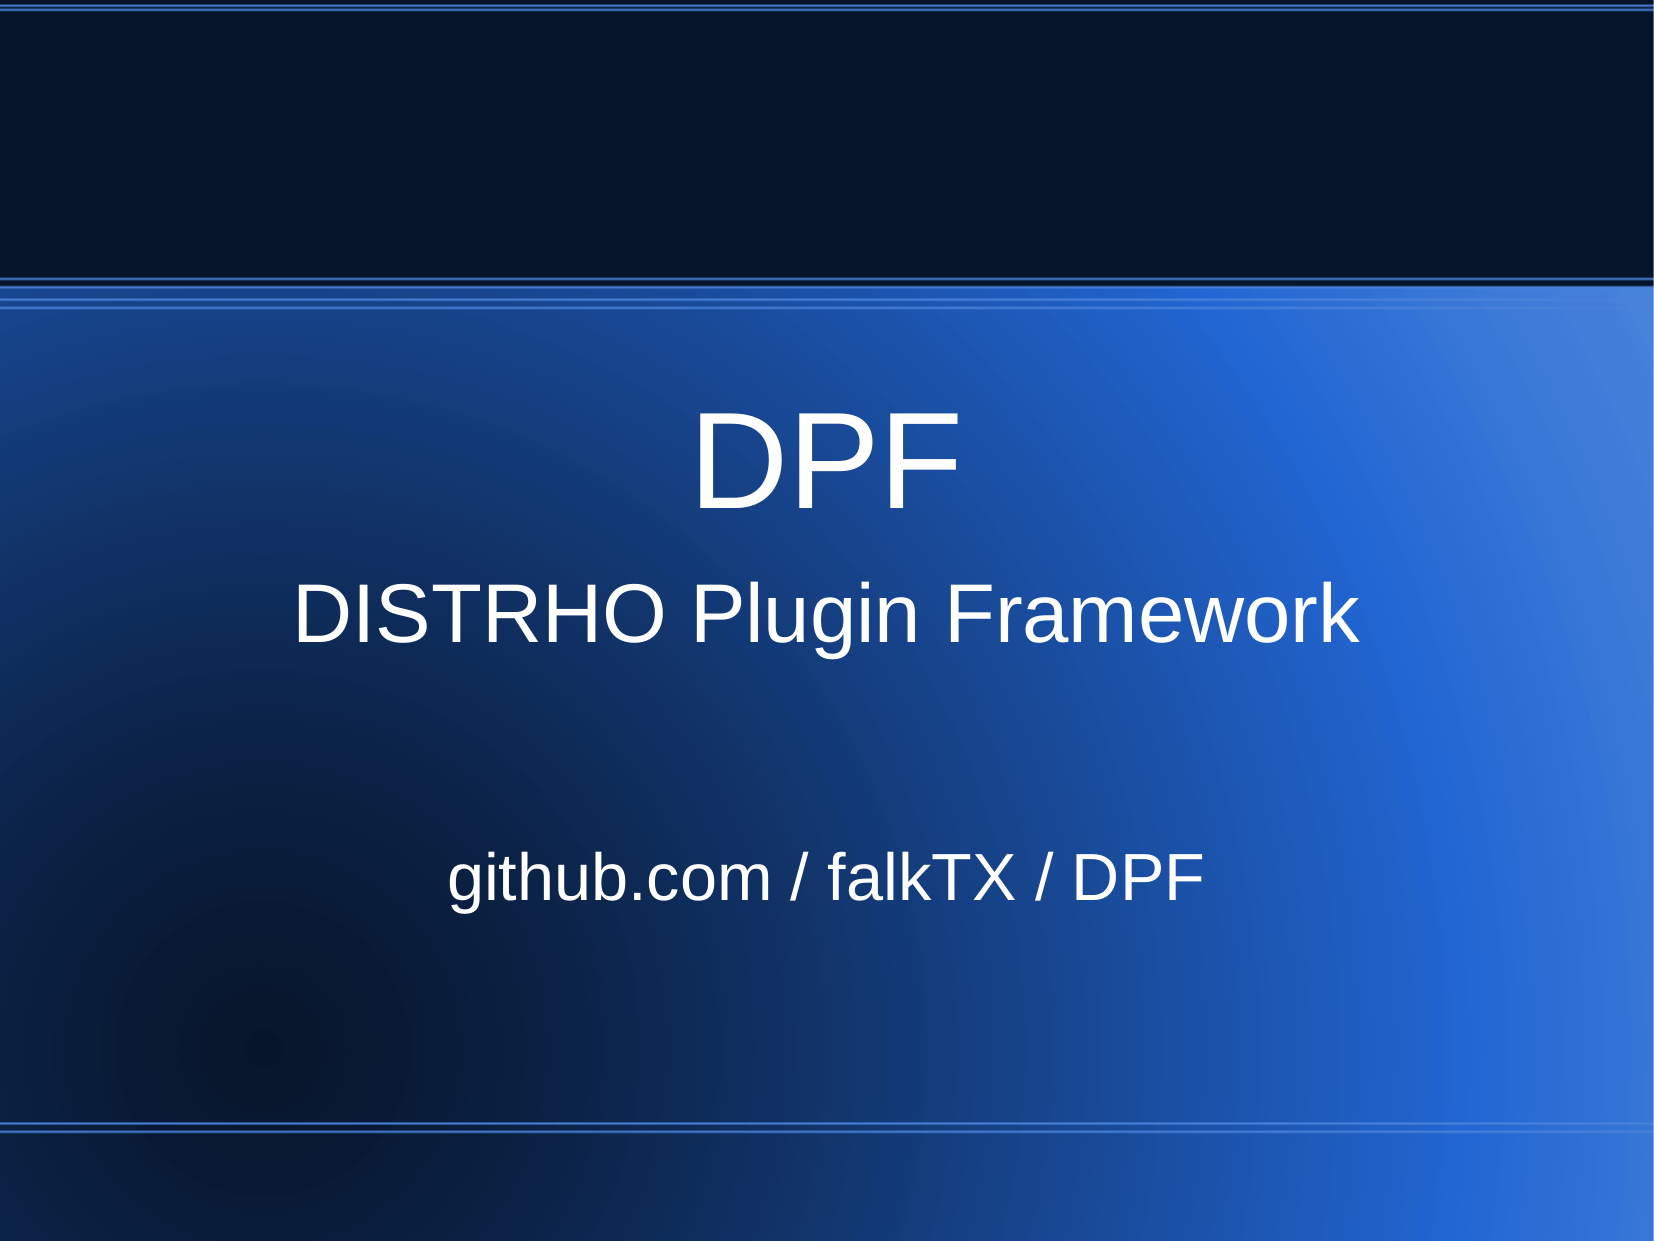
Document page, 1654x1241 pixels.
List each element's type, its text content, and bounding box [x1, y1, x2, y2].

picture [0, 0, 1654, 1241]
list DPF DISTRHO Plugin Framework github.com / falkTX / DPF [82, 383, 1571, 1010]
